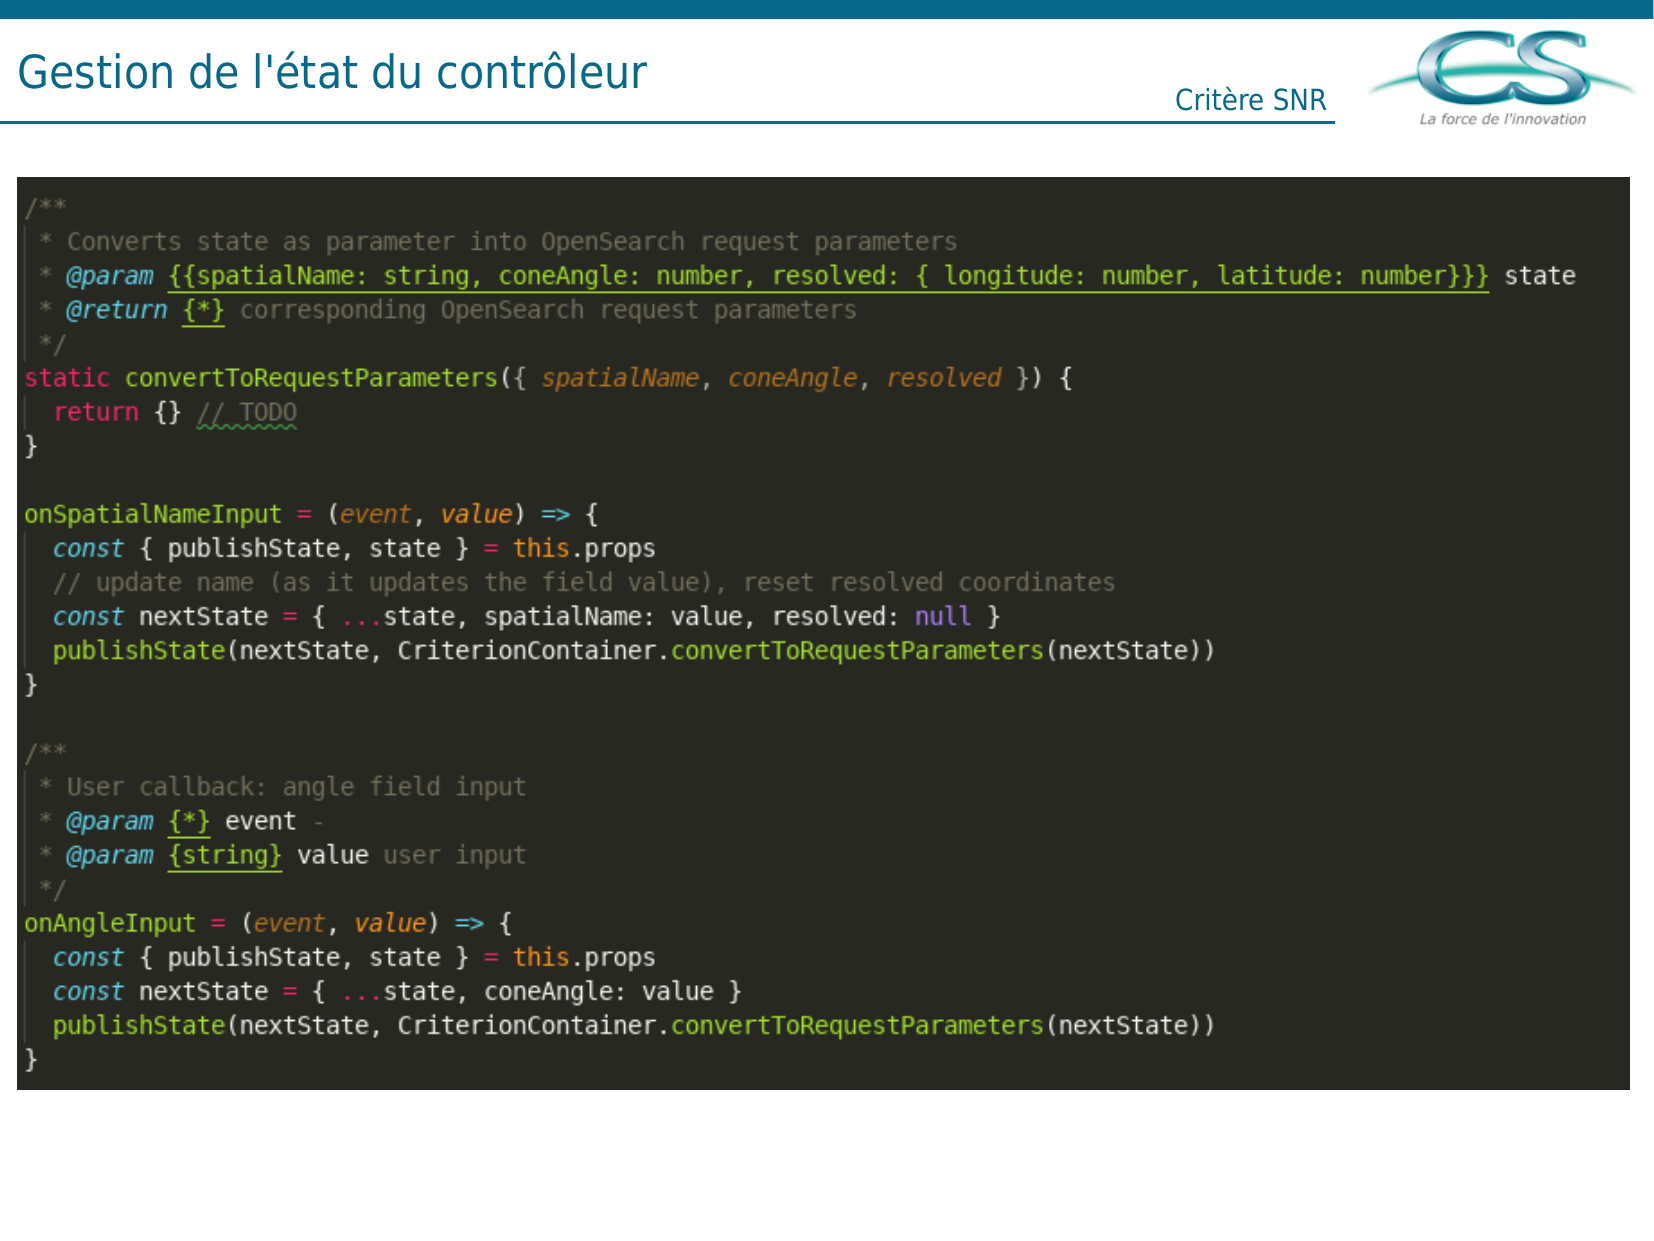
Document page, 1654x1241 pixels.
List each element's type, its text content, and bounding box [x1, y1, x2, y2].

title Gestion de l'état du contrôleur [17, 46, 1368, 106]
picture [1368, 28, 1642, 128]
picture [17, 177, 1630, 1090]
text_box Critère SNR [1163, 71, 1347, 142]
